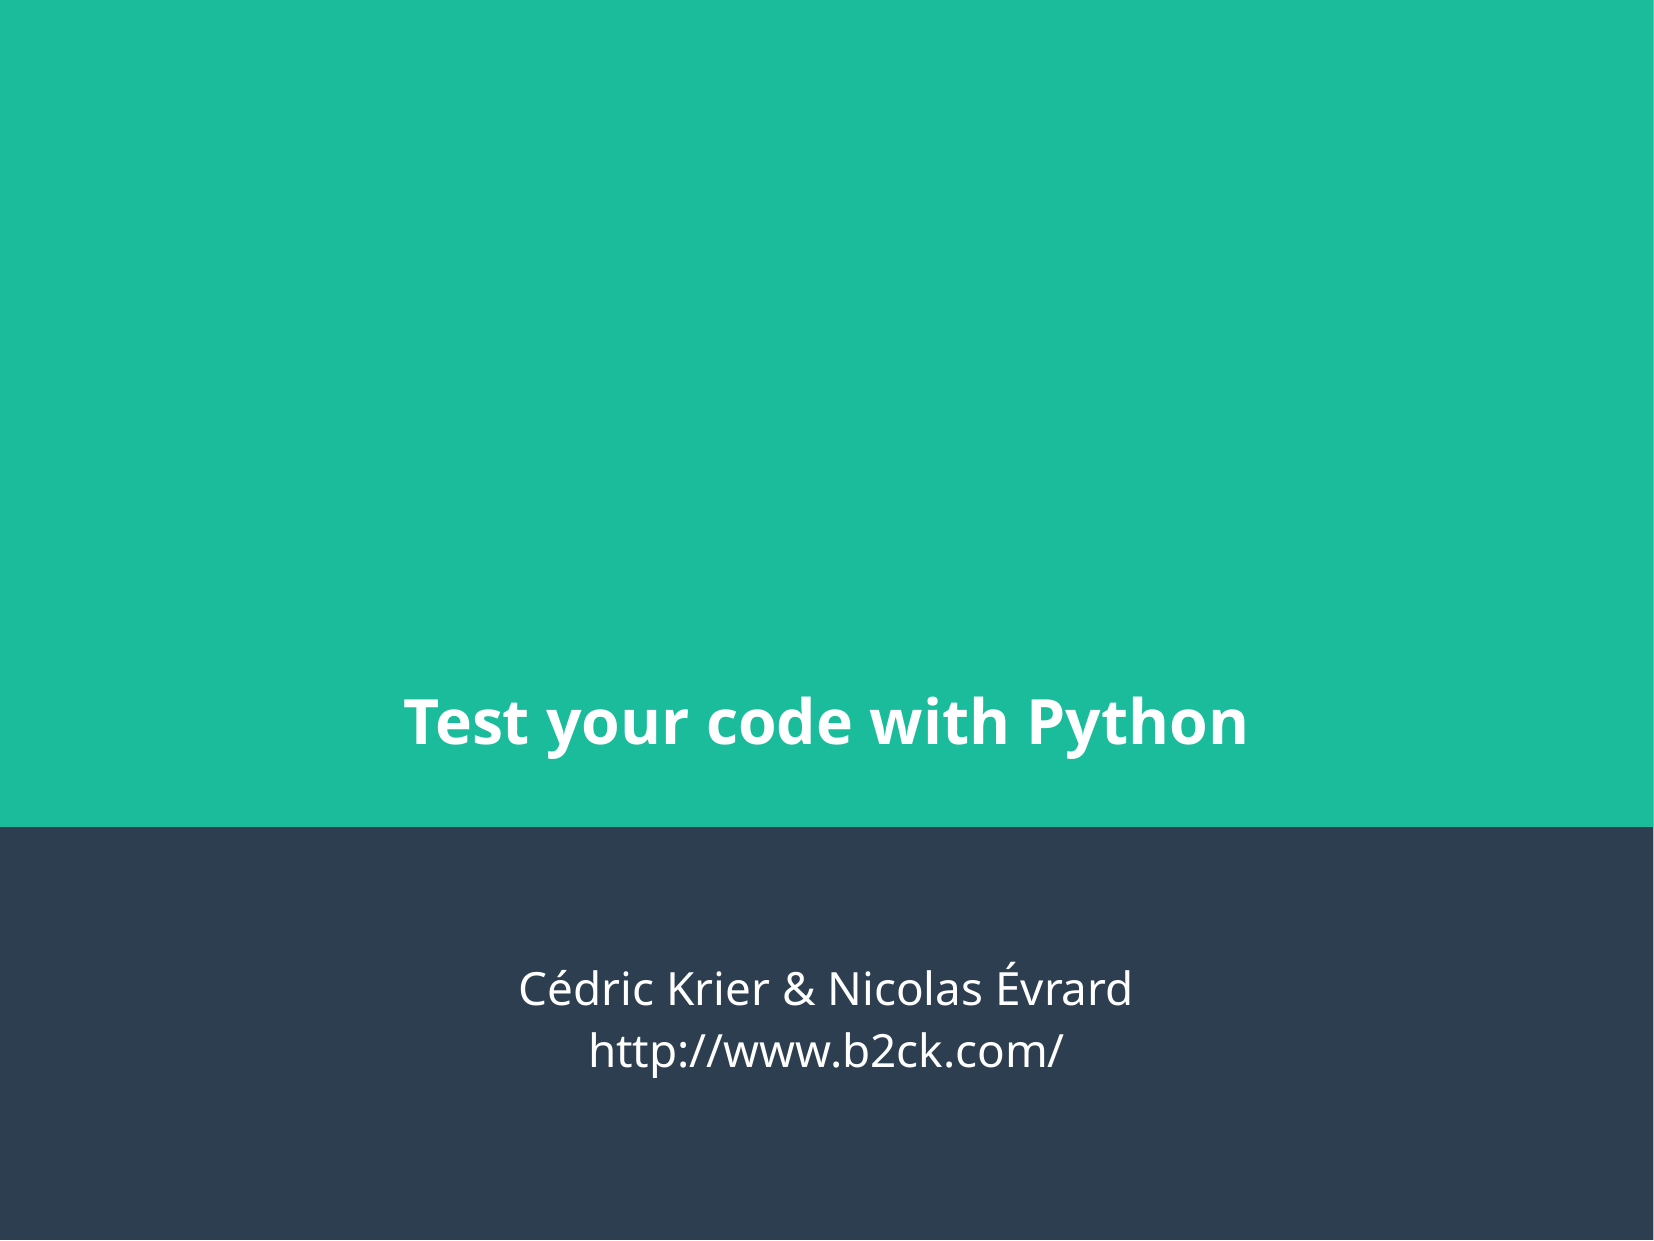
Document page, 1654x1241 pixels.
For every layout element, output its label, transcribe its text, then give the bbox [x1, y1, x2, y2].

title Test your code with Python [59, 620, 1595, 778]
subtitle Cédric Krier & Nicolas Évrard http://www.b2ck.com/ [59, 856, 1595, 1182]
